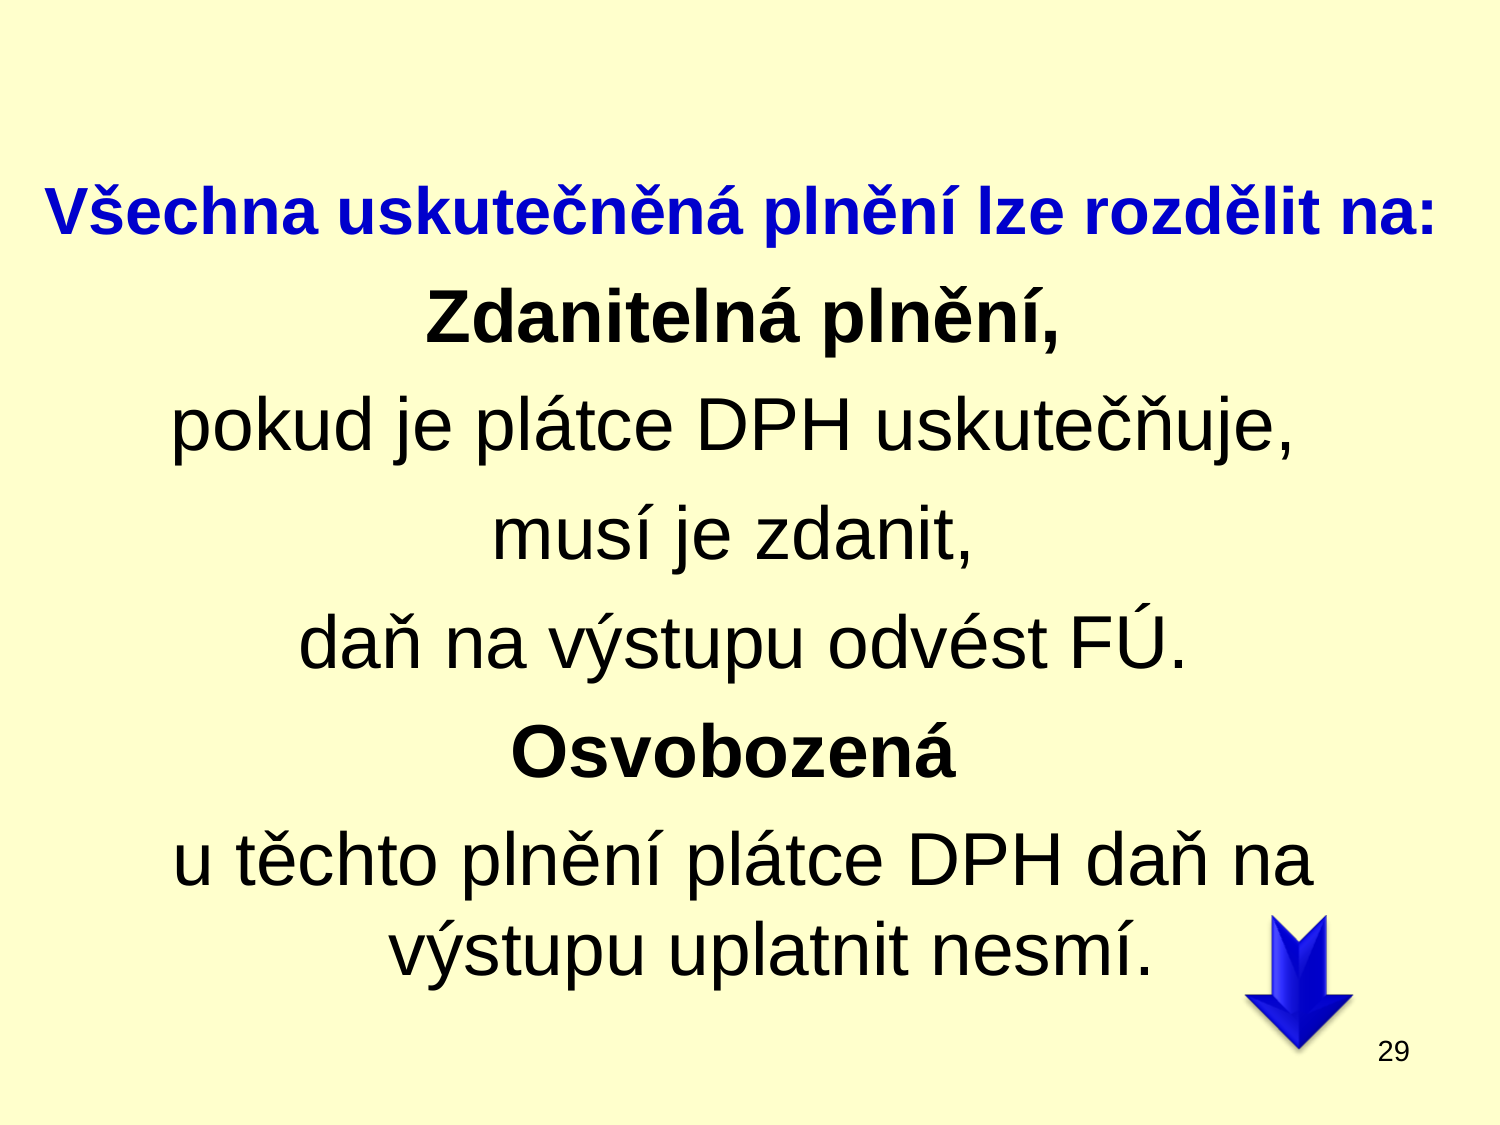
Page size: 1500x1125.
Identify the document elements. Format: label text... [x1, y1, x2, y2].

picture [1235, 910, 1363, 1063]
text_box <číslo> [1074, 1024, 1426, 1103]
list Všechna uskutečněná plnění lze rozdělit na: Zdanitelná plnění, pokud je plátce DPH uskutečňuje, musí je zdanit, daň na výstupu odvést FÚ. Osvobozená u těchto plnění plátce DPH daň na výstupu uplatnit nesmí. [29, 160, 1459, 1107]
